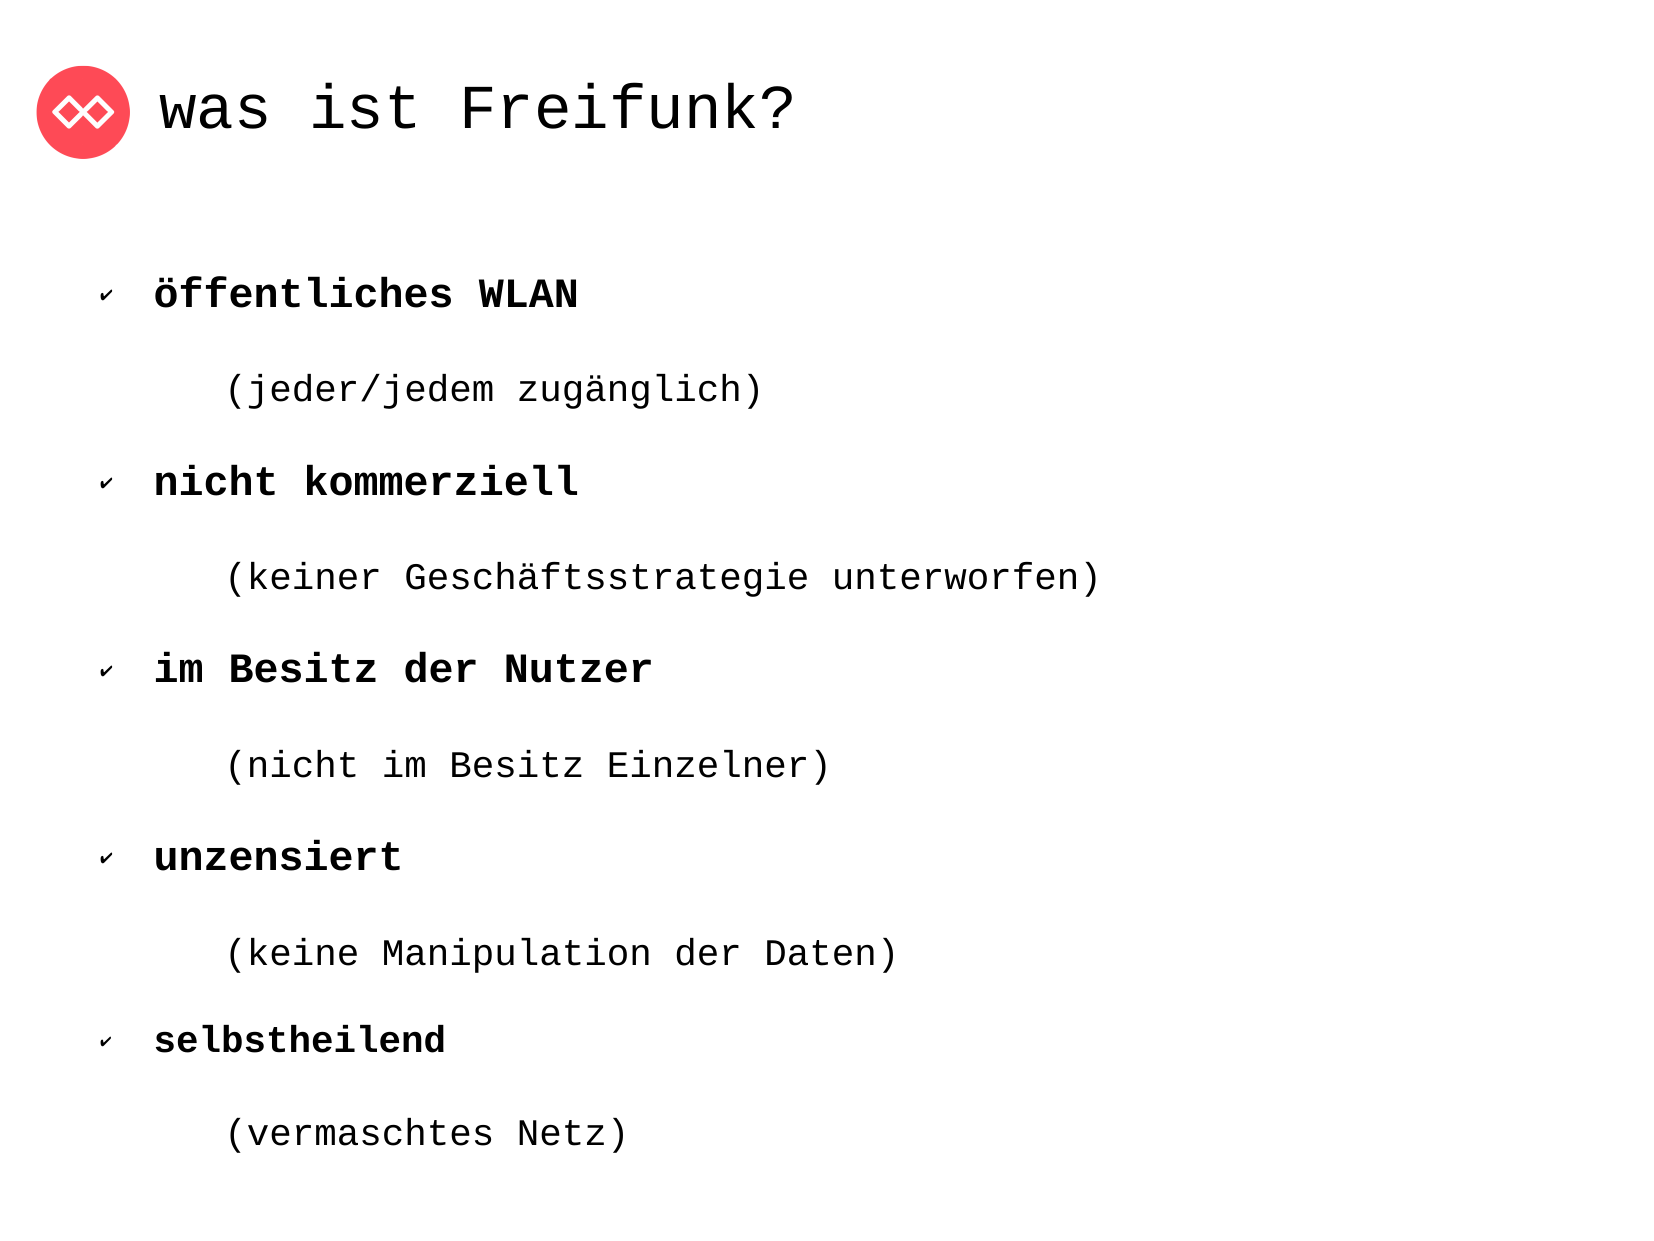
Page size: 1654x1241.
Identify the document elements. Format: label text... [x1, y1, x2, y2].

title was ist Freifunk? [159, 15, 1648, 208]
picture [17, 46, 149, 178]
list öffentliches WLAN (jeder/jedem zugänglich) nicht kommerziell (keiner Geschäftsstrategie unterworfen) im Besitz der Nutzer (nicht im Besitz Einzelner) unzensiert (keine Manipulation der Daten) selbstheilend (vermaschtes Netz) [82, 248, 1571, 1170]
